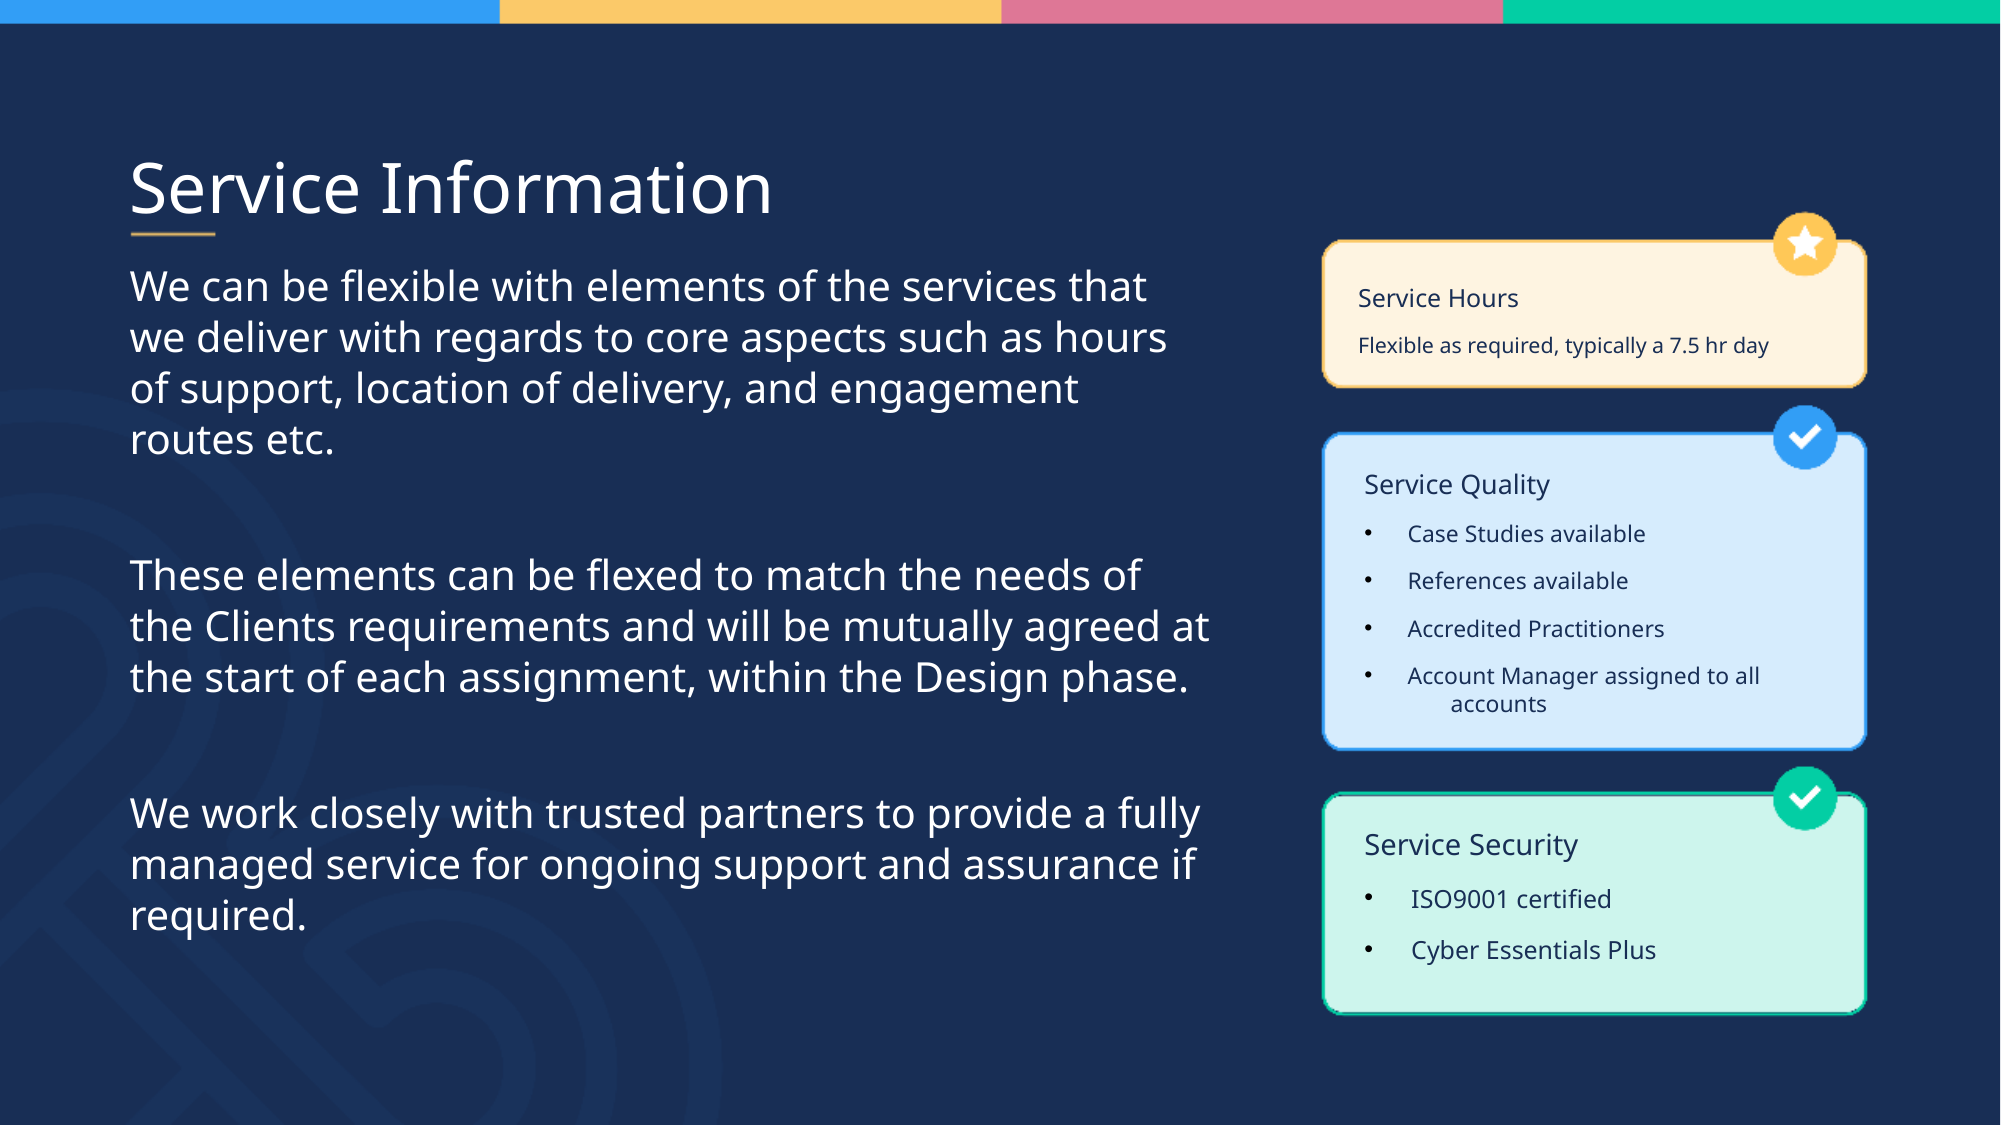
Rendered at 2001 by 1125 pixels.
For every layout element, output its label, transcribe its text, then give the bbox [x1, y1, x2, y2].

list We can be flexible with elements of the services that we deliver with regards to core aspects such as hours of support, location of delivery, and engagement routes etc. These elements can be flexed to match the needs of the Clients requirements and will be mutually agreed at the start of each assignment, within the Design phase. We work closely with trusted partners to provide a fully managed service for ongoing support and assurance if required. [114, 253, 1229, 968]
list Service Hours Flexible as required, typically a 7.5 hr day [1343, 269, 1857, 367]
title Service Information [114, 137, 1229, 239]
list Service Security ISO9001 certified Cyber Essentials Plus [1349, 819, 1839, 991]
list Service Quality Case Studies available References available Accredited Practitioners Account Manager assigned to all accounts [1349, 460, 1839, 727]
